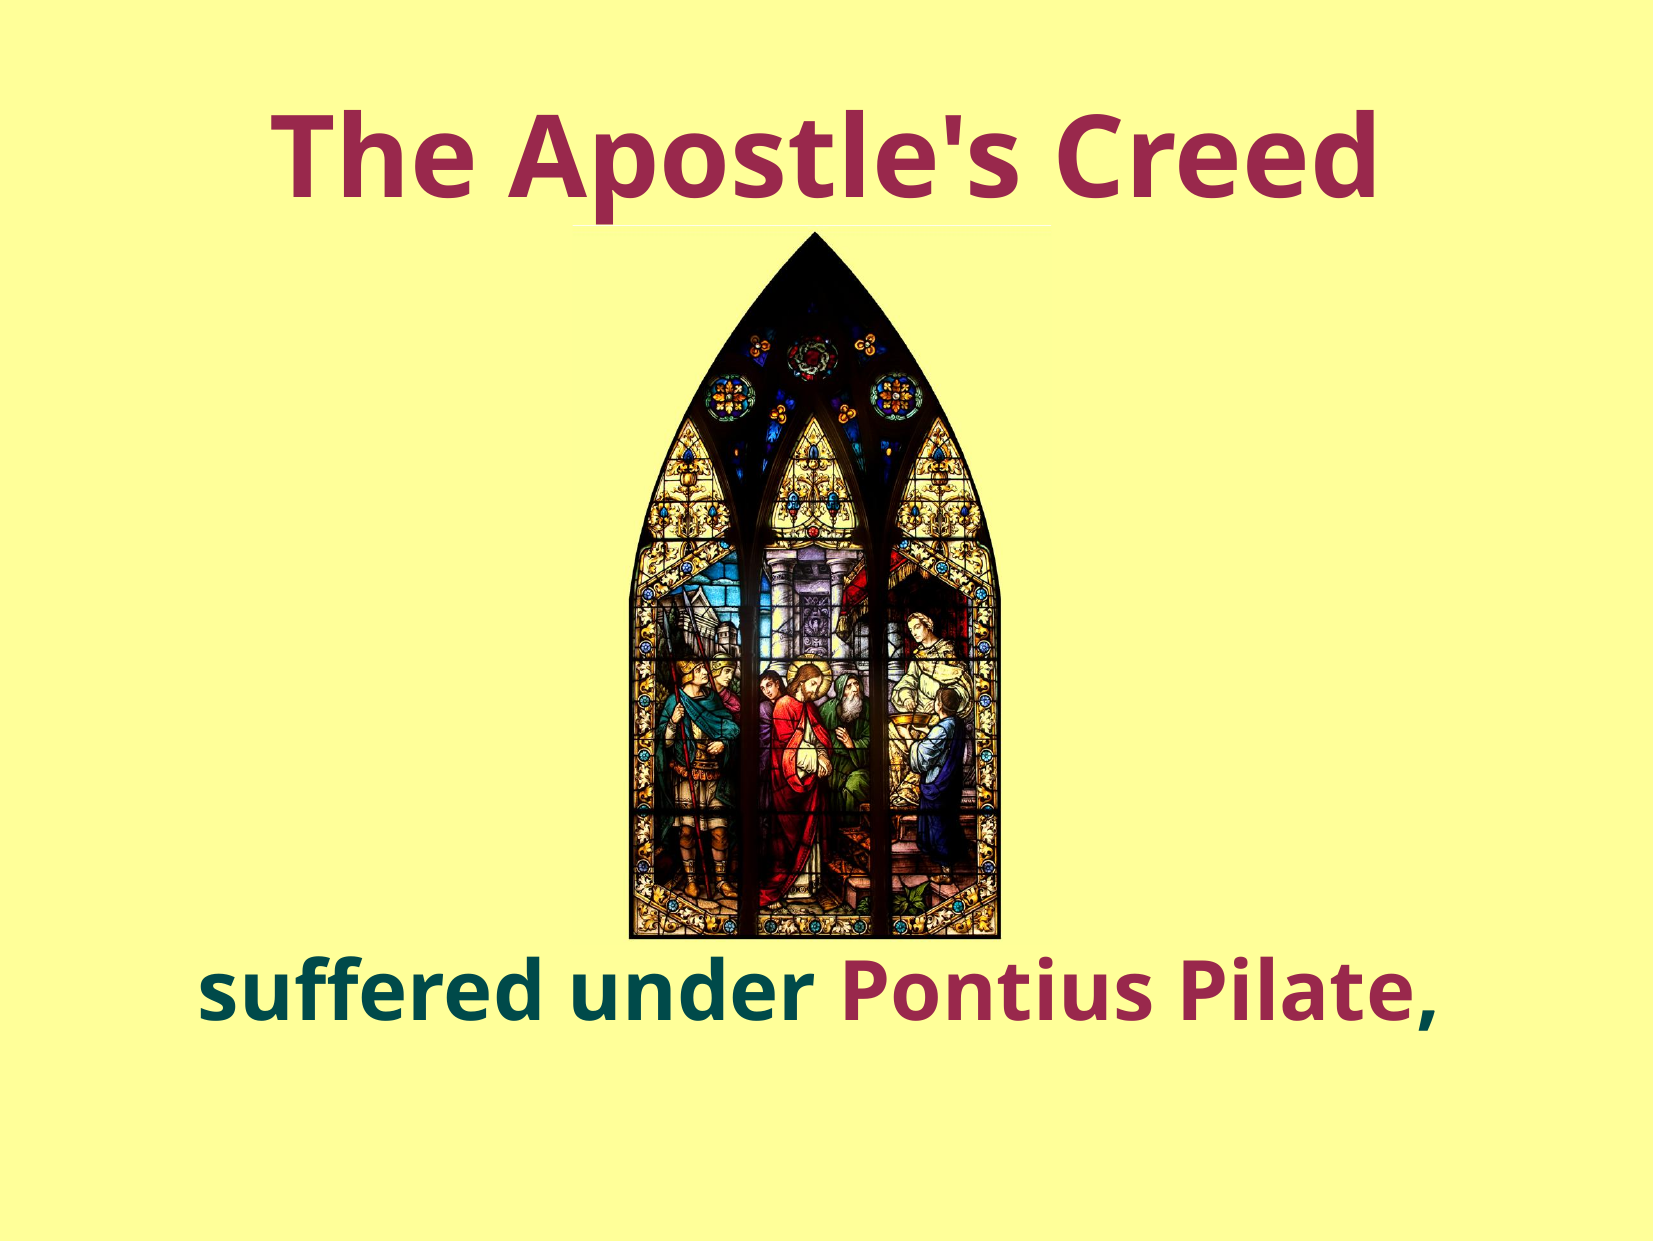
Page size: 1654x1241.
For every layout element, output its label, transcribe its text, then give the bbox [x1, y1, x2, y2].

picture [572, 225, 1052, 945]
title The Apostle's Creed [82, 49, 1571, 257]
text_box suffered under Pontius Pilate, [75, 862, 1563, 1228]
